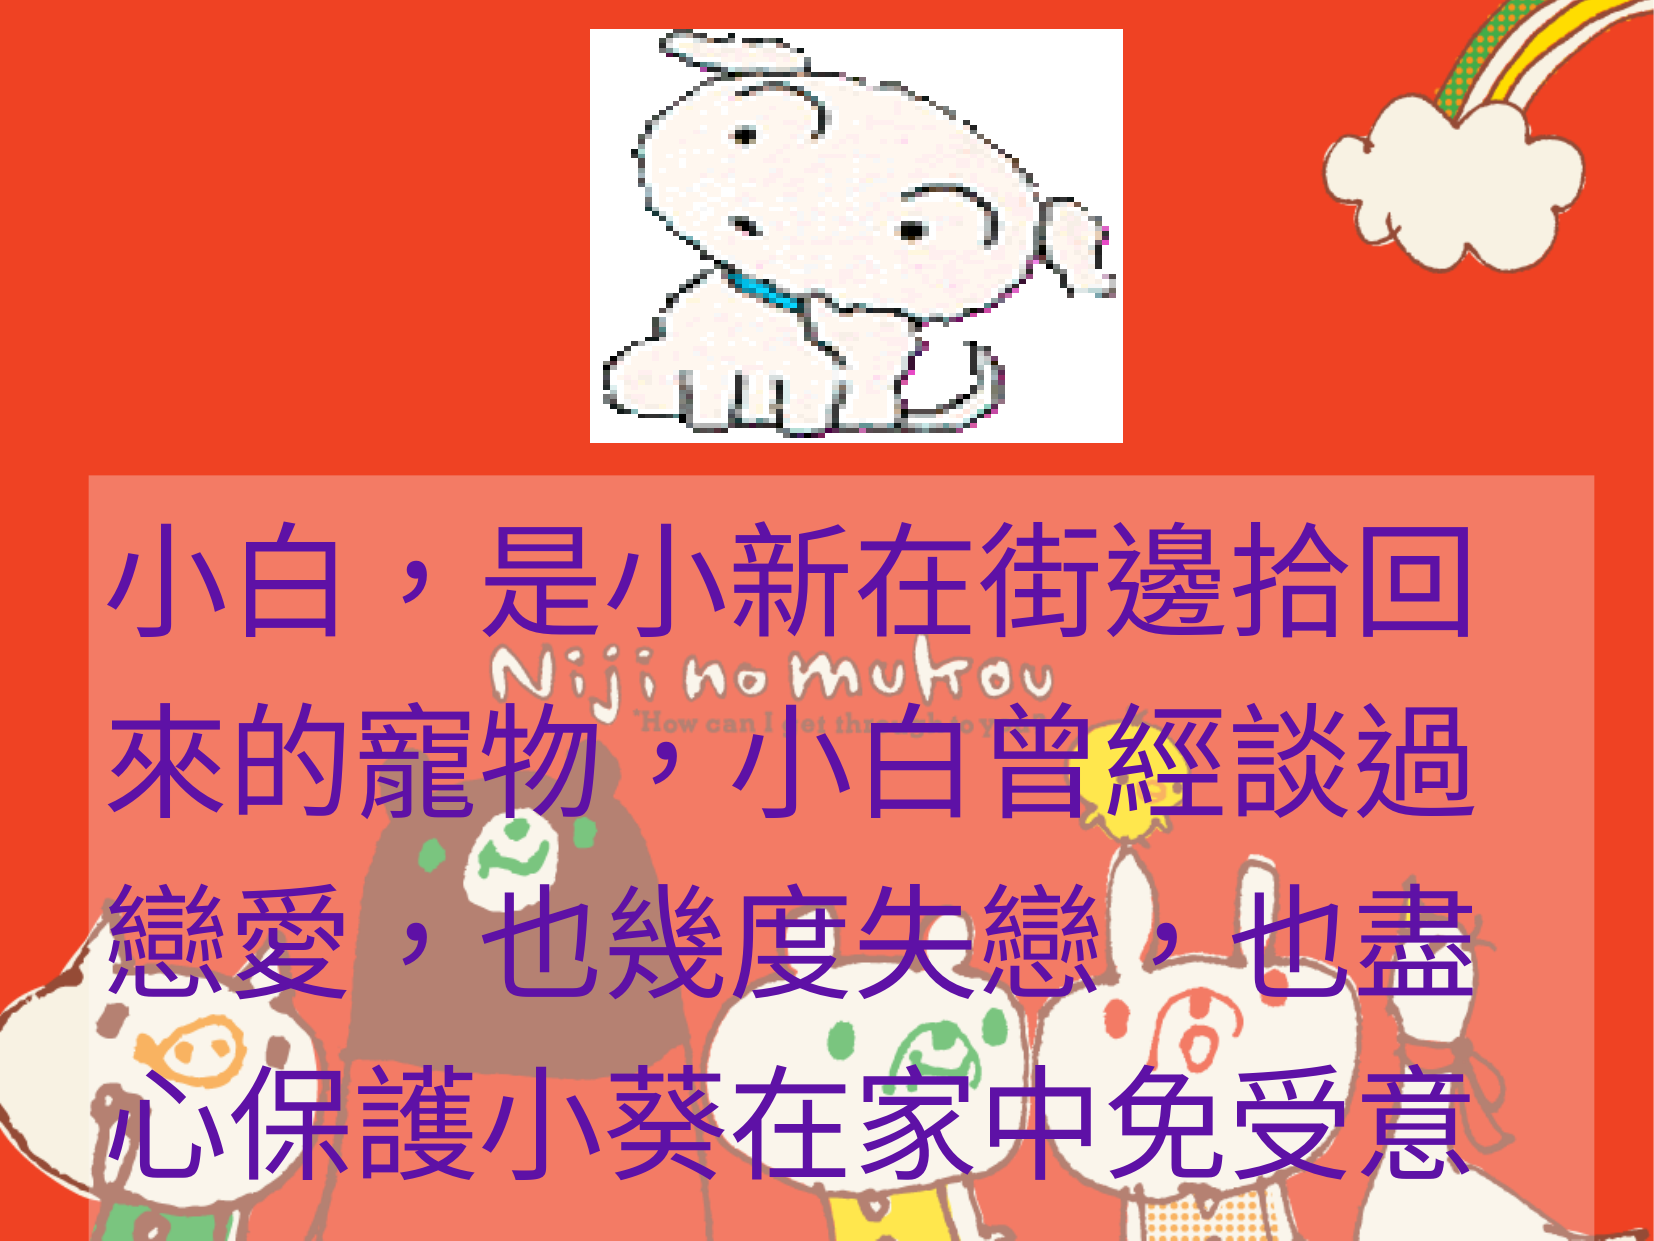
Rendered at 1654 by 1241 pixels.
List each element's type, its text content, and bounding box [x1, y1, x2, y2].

picture [0, 0, 1654, 1241]
text_box 小白，是小新在街邊拾回來的寵物，小白曾經談過戀愛，也幾度失戀，也盡心保護小葵在家中免受意外。 [88, 475, 1595, 1152]
